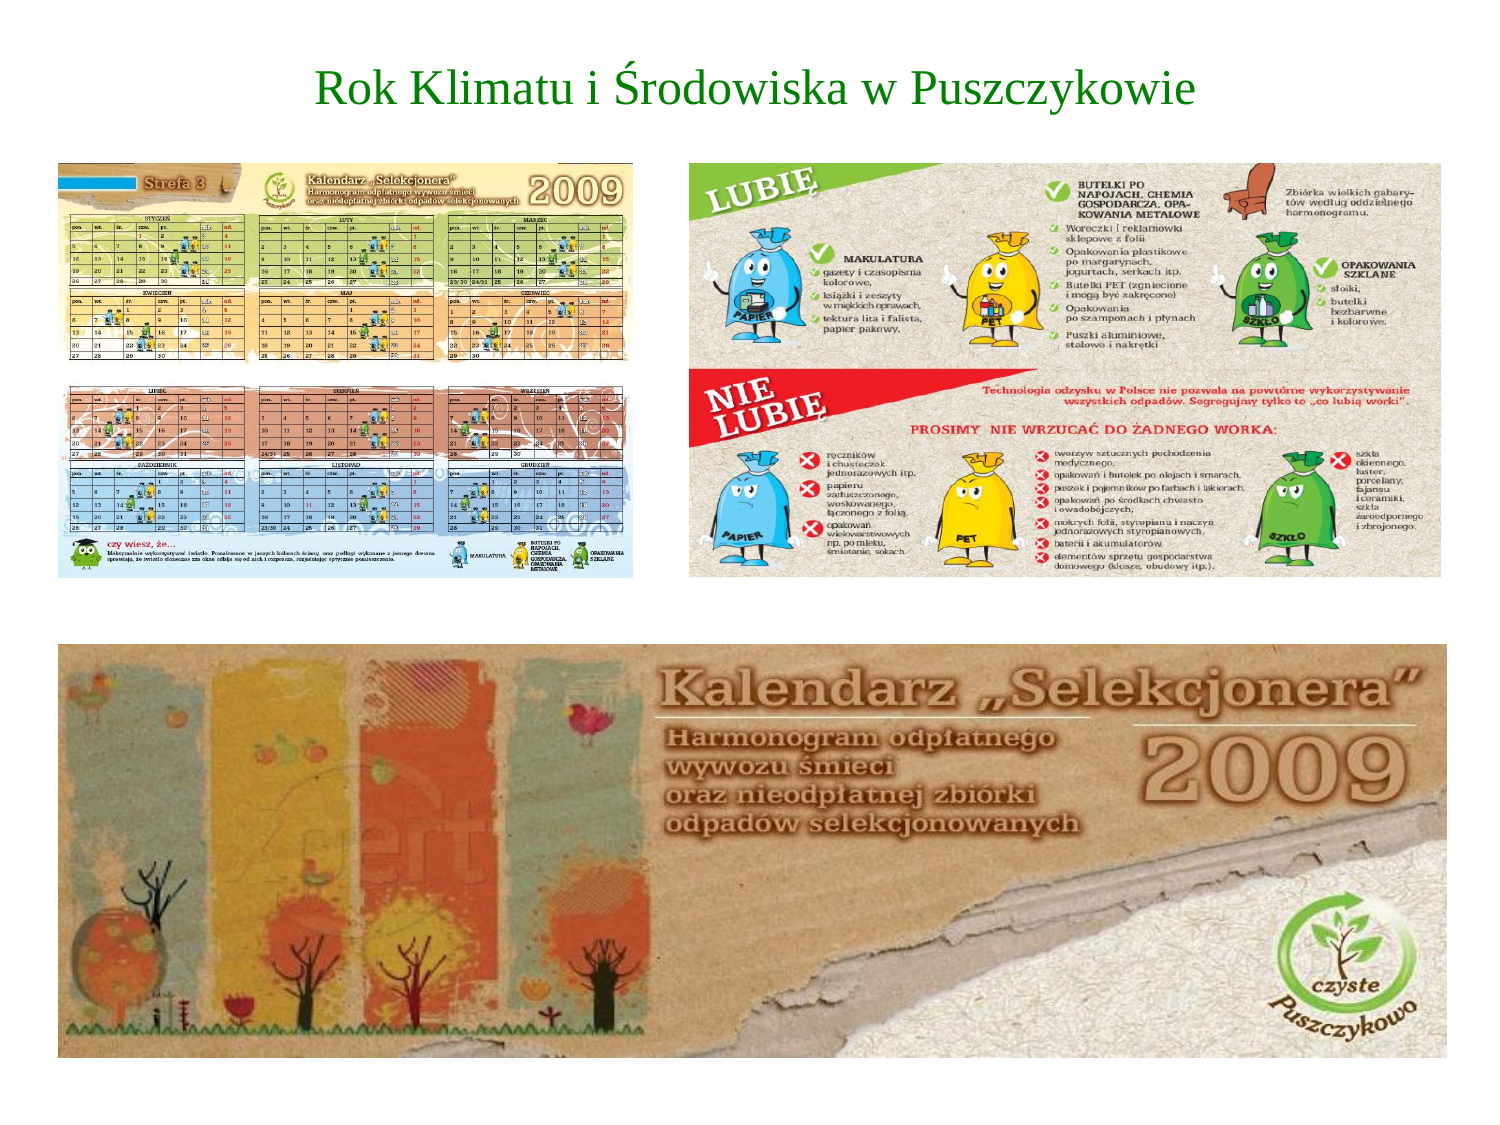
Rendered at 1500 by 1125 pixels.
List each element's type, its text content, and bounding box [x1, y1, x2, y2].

picture [689, 163, 1472, 610]
list [112, 324, 1388, 644]
picture [58, 644, 1447, 1058]
title Rok Klimatu i Środowiska w Puszczykowie [118, 29, 1394, 148]
picture [58, 163, 633, 578]
